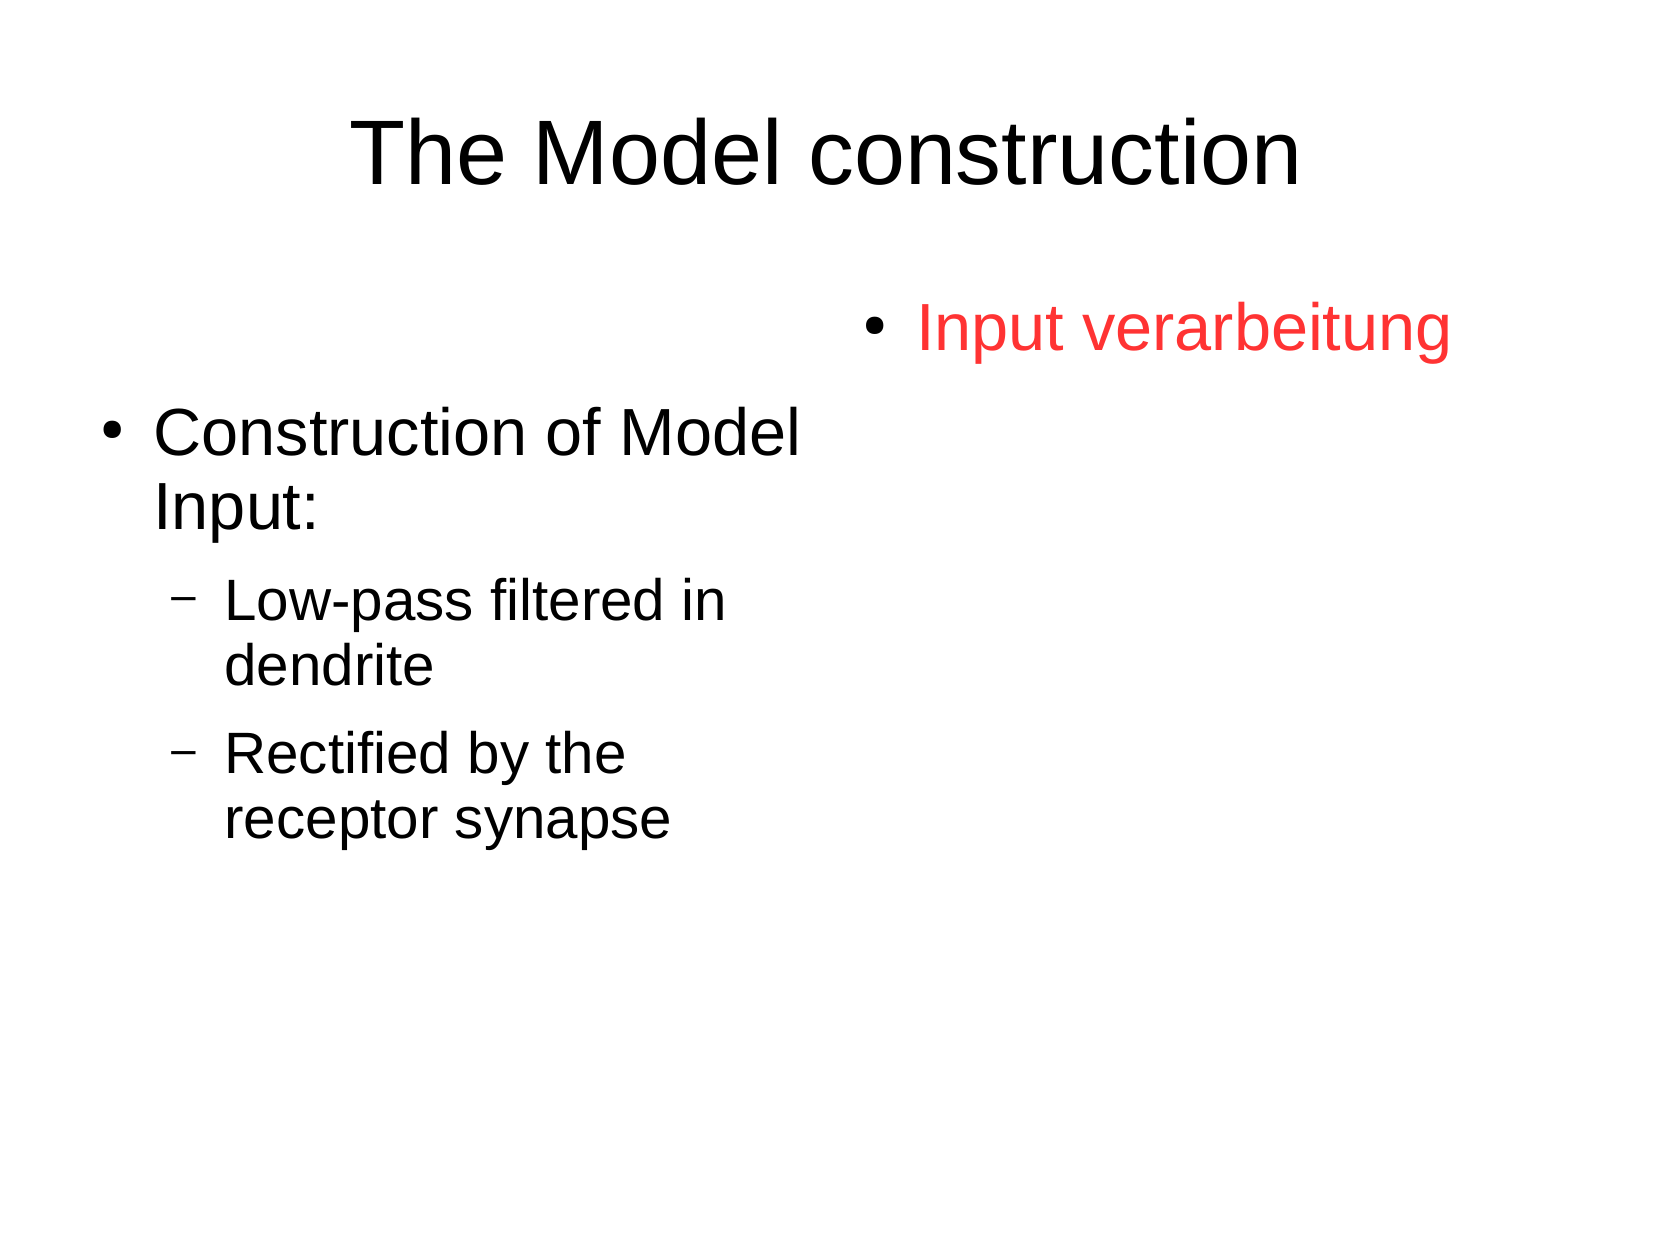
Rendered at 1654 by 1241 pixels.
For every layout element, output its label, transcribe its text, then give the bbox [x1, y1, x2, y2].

list Construction of Model Input: Low-pass filtered in dendrite Rectified by the receptor synapse [82, 290, 809, 1010]
title The Model construction [82, 49, 1571, 257]
list Input verarbeitung [845, 290, 1572, 1010]
